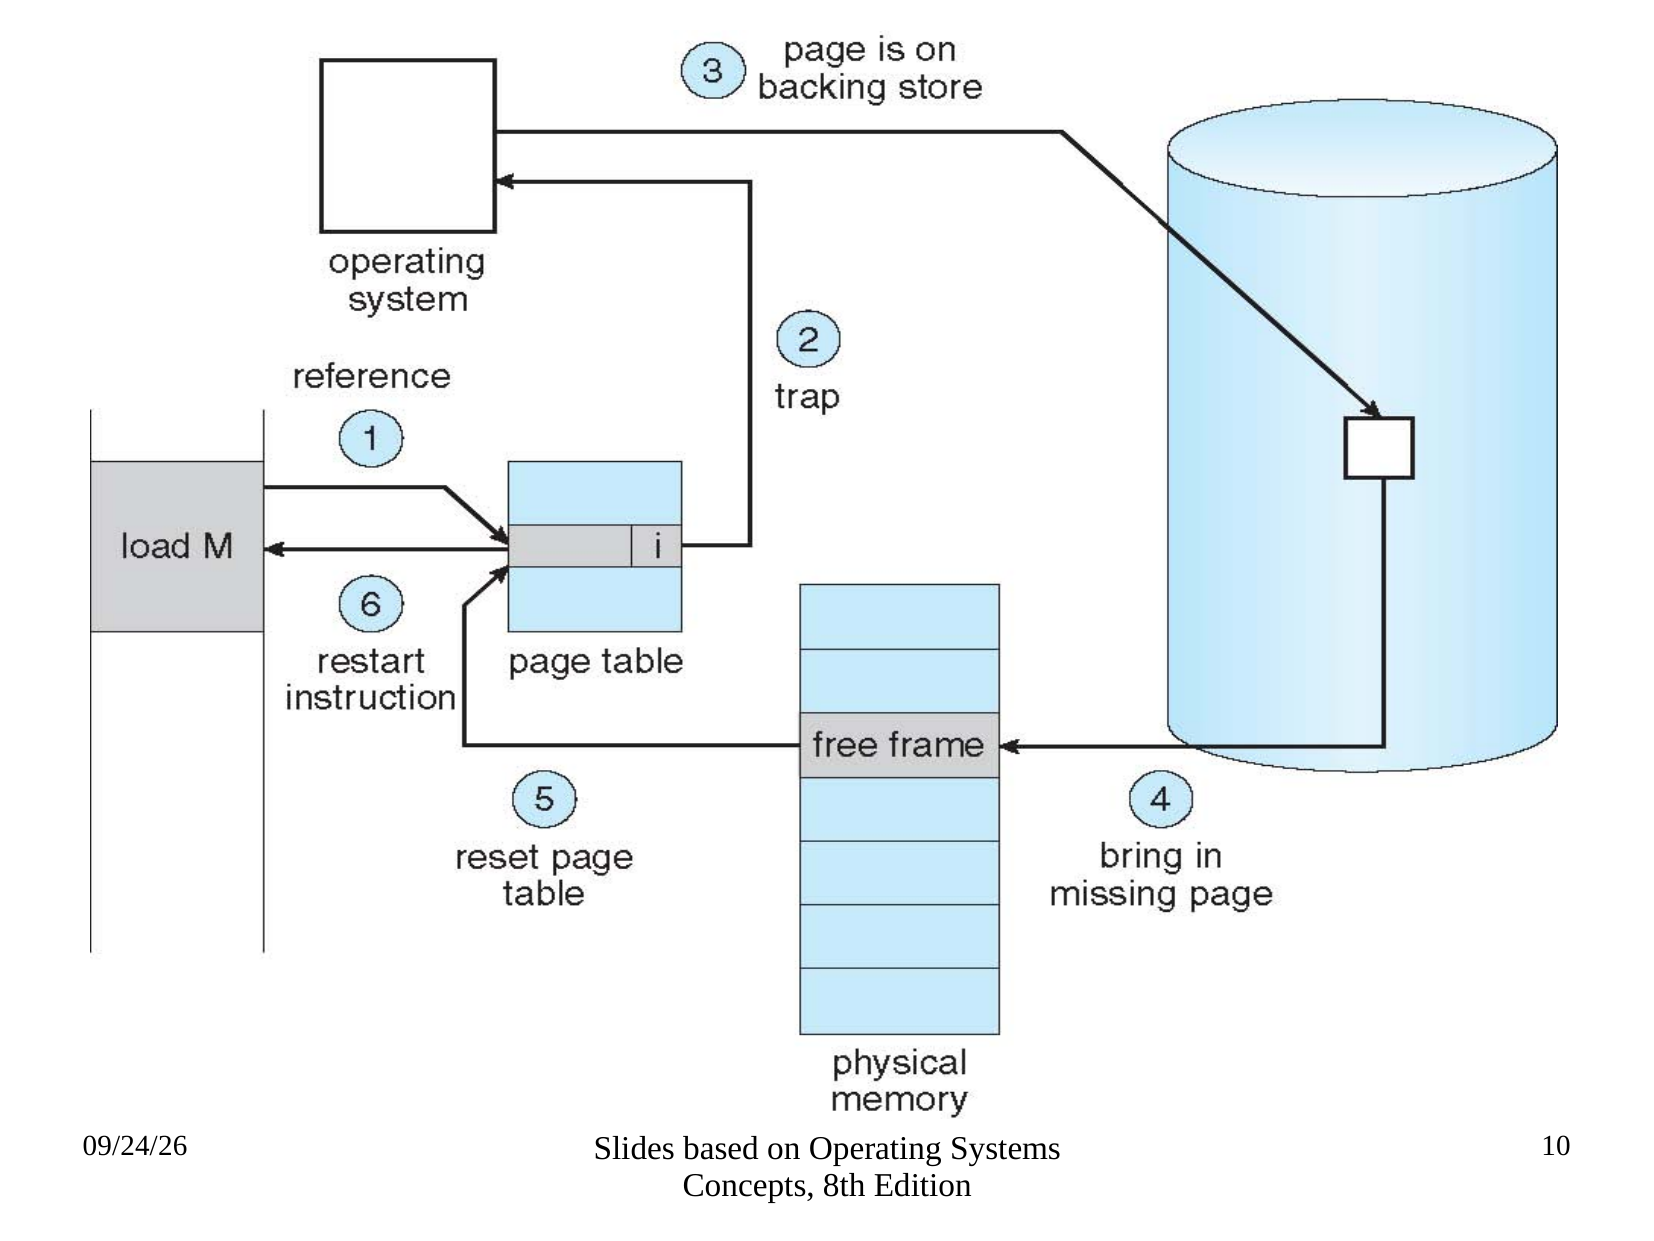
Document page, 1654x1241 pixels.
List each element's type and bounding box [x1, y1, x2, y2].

picture [90, 30, 1558, 1119]
